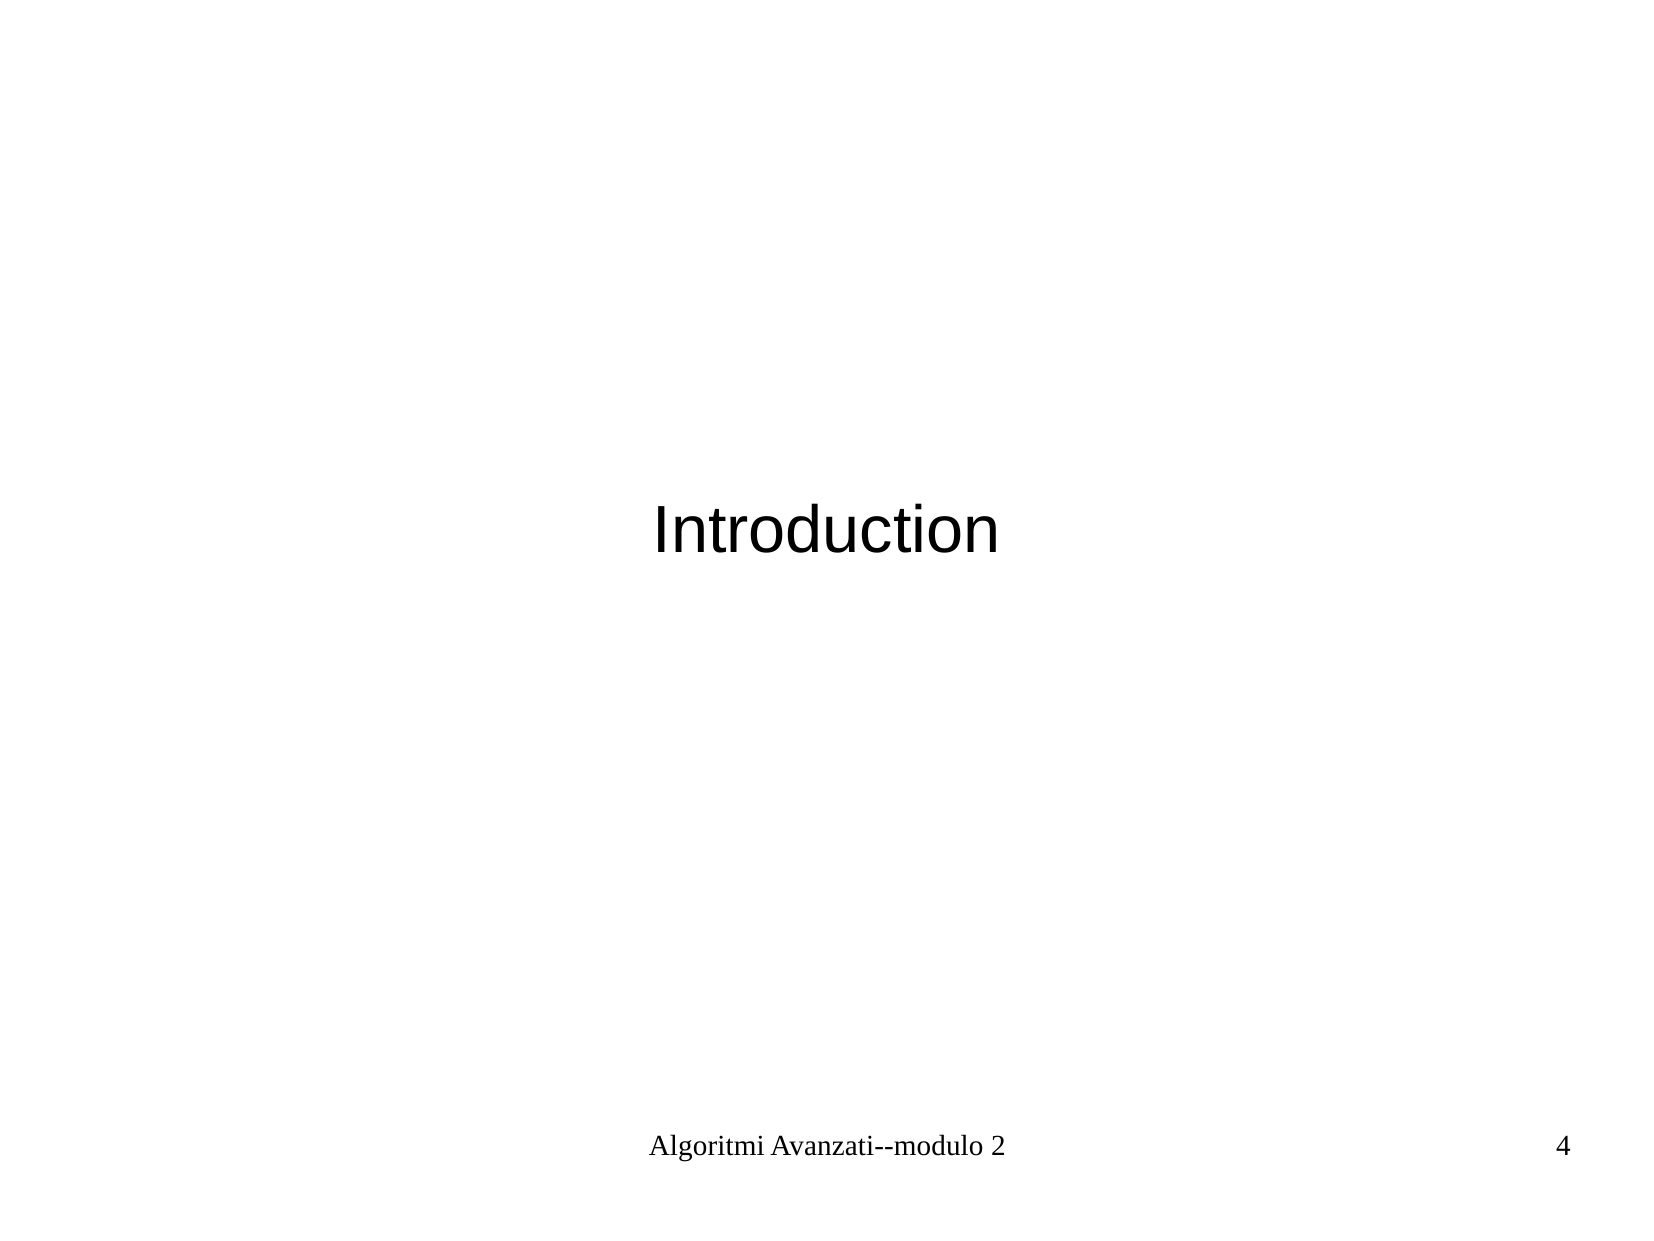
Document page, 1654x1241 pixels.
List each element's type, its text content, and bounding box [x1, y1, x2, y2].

subtitle Introduction [82, 49, 1571, 1109]
